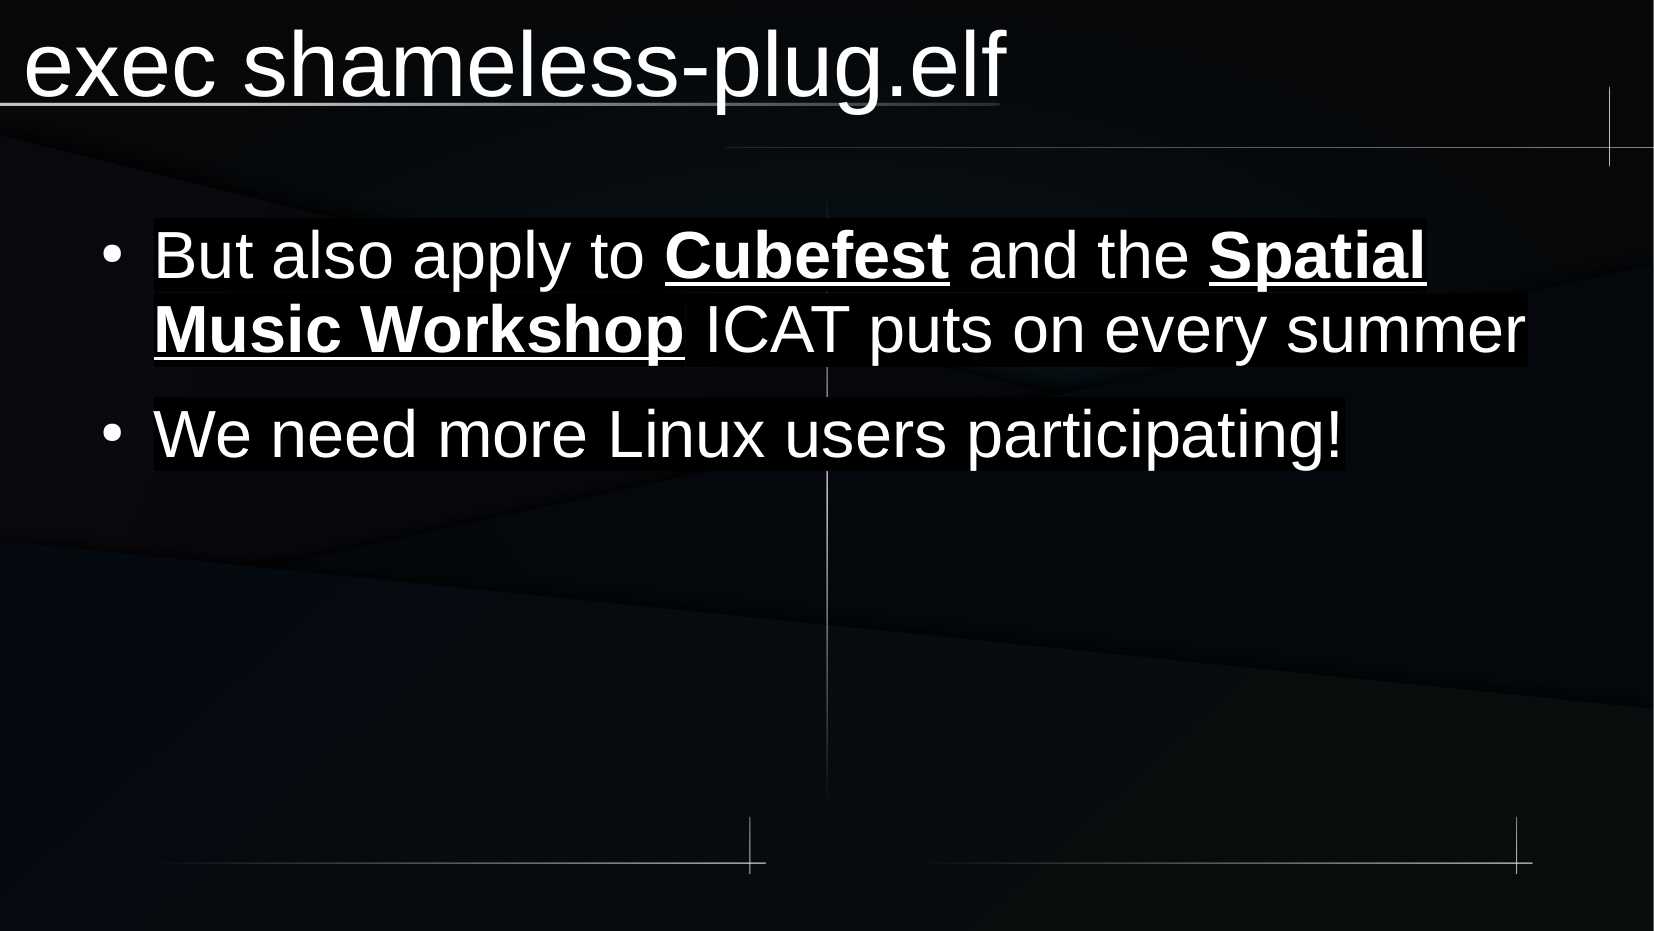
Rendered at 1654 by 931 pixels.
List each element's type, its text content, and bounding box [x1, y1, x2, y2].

list But also apply to Cubefest and the Spatial Music Workshop ICAT puts on every summer We need more Linux users participating! [82, 217, 1576, 758]
picture [0, 0, 1654, 931]
title exec shameless-plug.elf [23, 11, 1589, 119]
